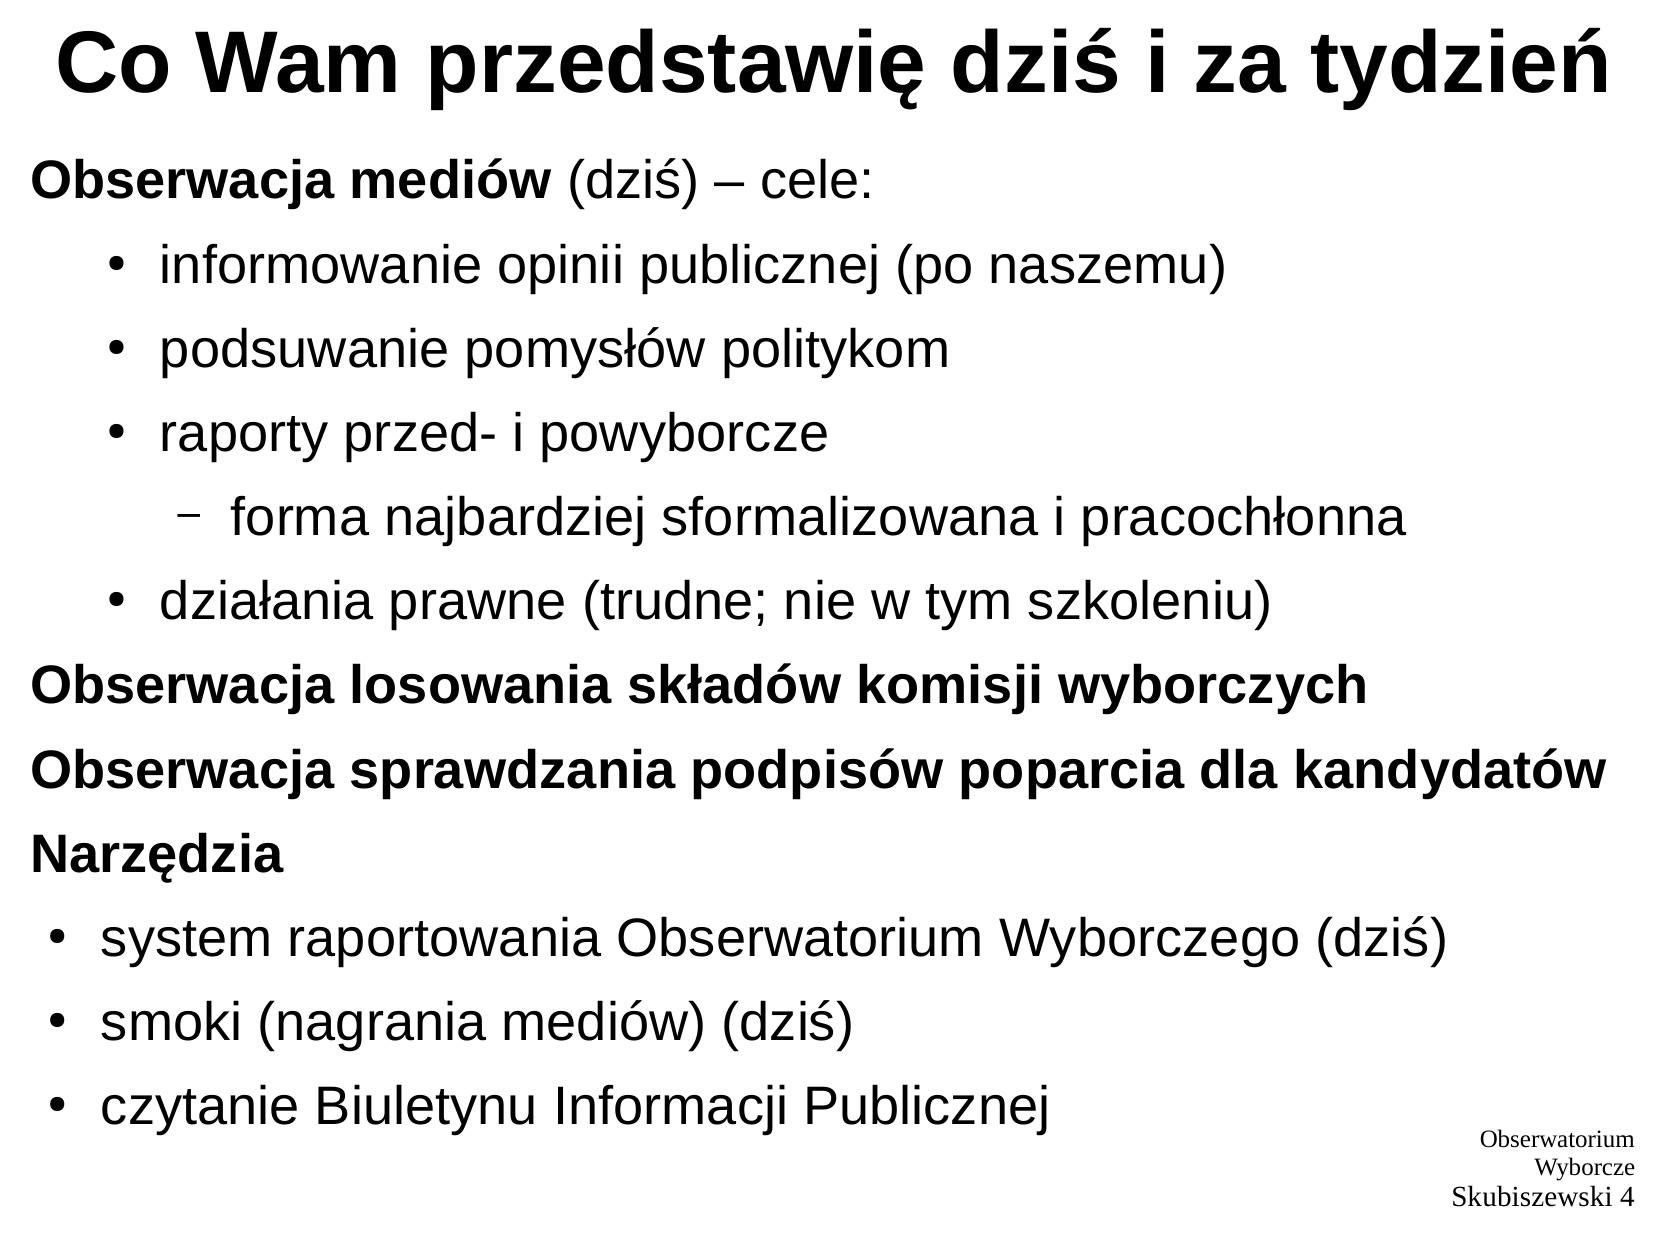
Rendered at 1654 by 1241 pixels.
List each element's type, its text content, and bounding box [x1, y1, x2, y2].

title Co Wam przedstawię dziś i za tydzień [15, 12, 1654, 136]
subtitle Obserwacja mediów (dziś) – cele: informowanie opinii publicznej (po naszemu) podsuwanie pomysłów politykom raporty przed- i powyborcze forma najbardziej sformalizowana i pracochłonna działania prawne (trudne; nie w tym szkoleniu) Obserwacja losowania składów komisji wyborczych Obserwacja sprawdzania podpisów poparcia dla kandydatów Narzędzia system raportowania Obserwatorium Wyborczego (dziś) smoki (nagrania mediów) (dziś) czytanie Biuletynu Informacji Publicznej [30, 150, 1621, 1201]
